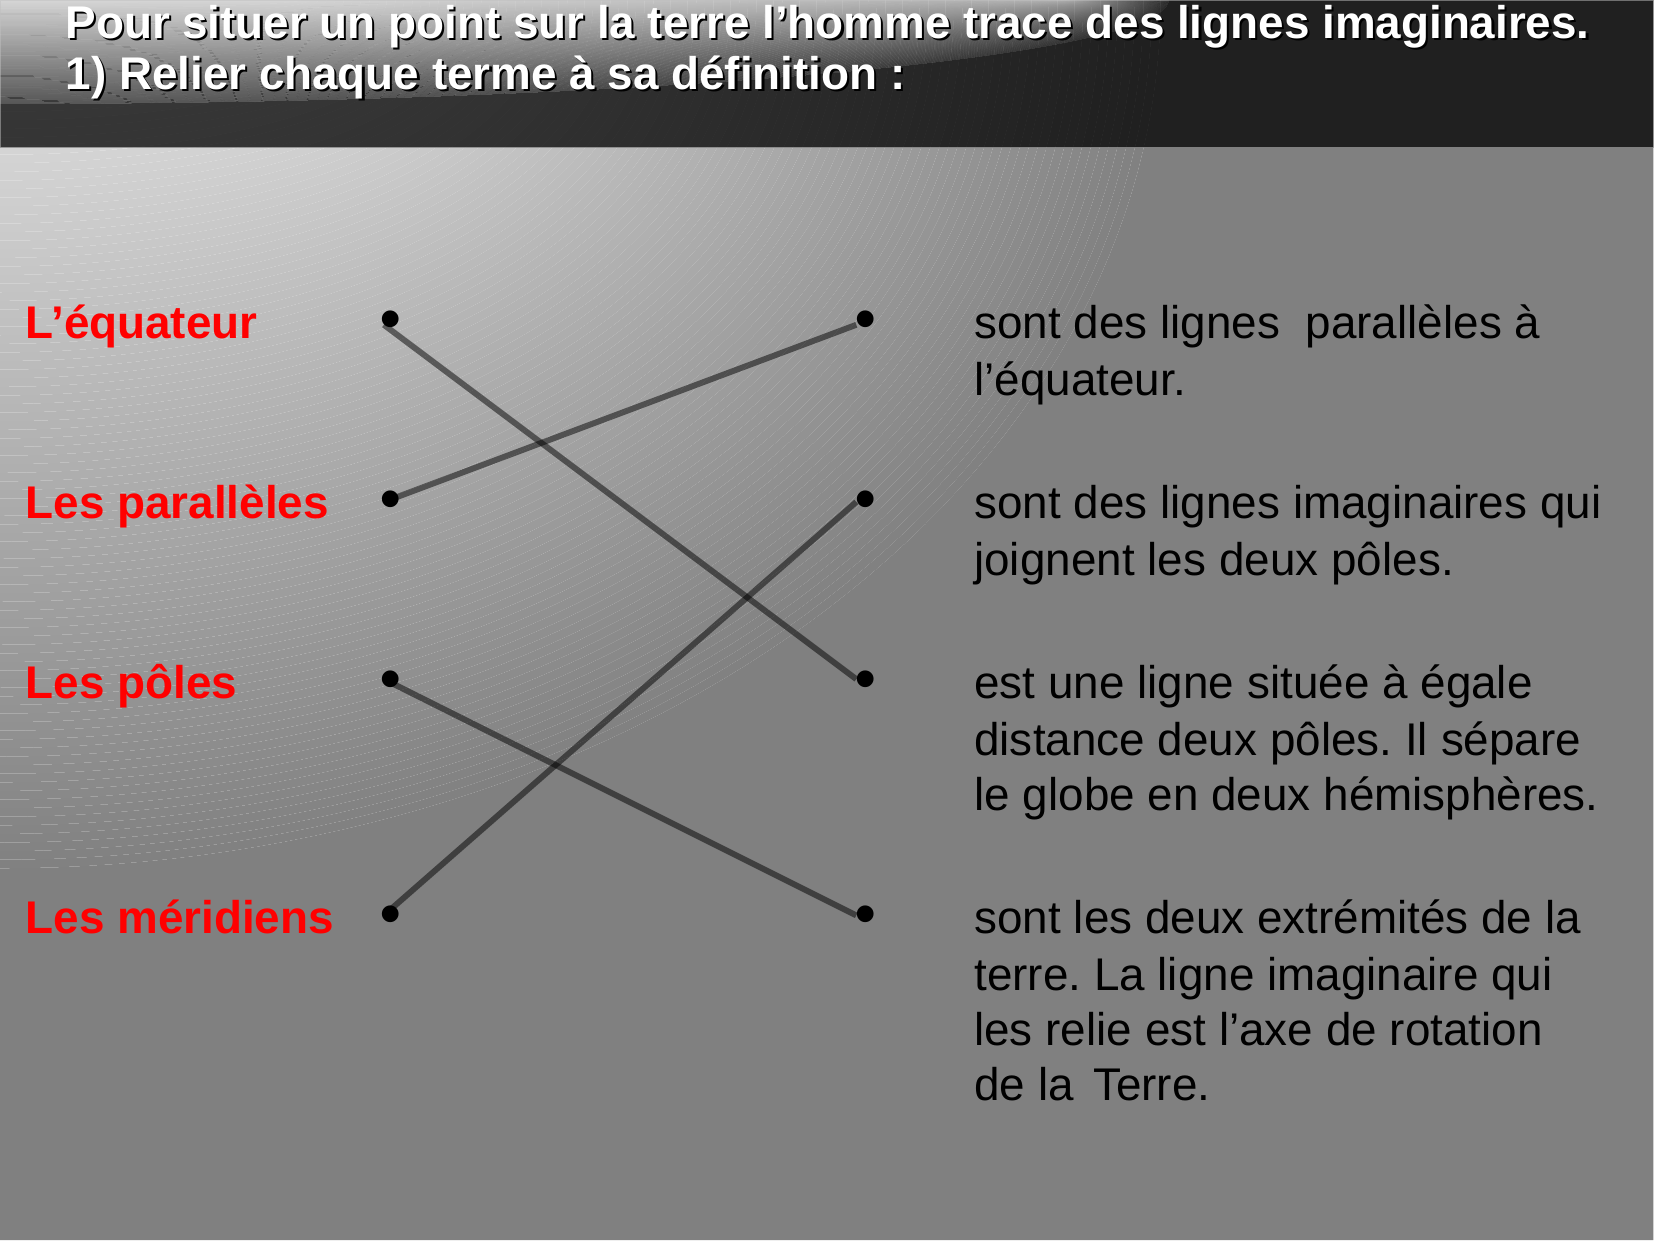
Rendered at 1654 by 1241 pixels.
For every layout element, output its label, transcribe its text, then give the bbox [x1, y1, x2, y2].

subtitle L’équateur • • sont des lignes parallèles à l’équateur. Les parallèles • • sont des lignes imaginaires qui joignent les deux pôles. Les pôles • • est une ligne située à égale distance deux pôles. Il sépare le globe en deux hémisphères. Les méridiens • • sont les deux extrémités de la terre. La ligne imaginaire qui les relie est l’axe de rotation de la Terre. [25, 148, 1650, 1235]
text_box Pour situer un point sur la terre l’homme trace des lignes imaginaires. 1) Relier chaque terme à sa définition : [0, 0, 1654, 148]
